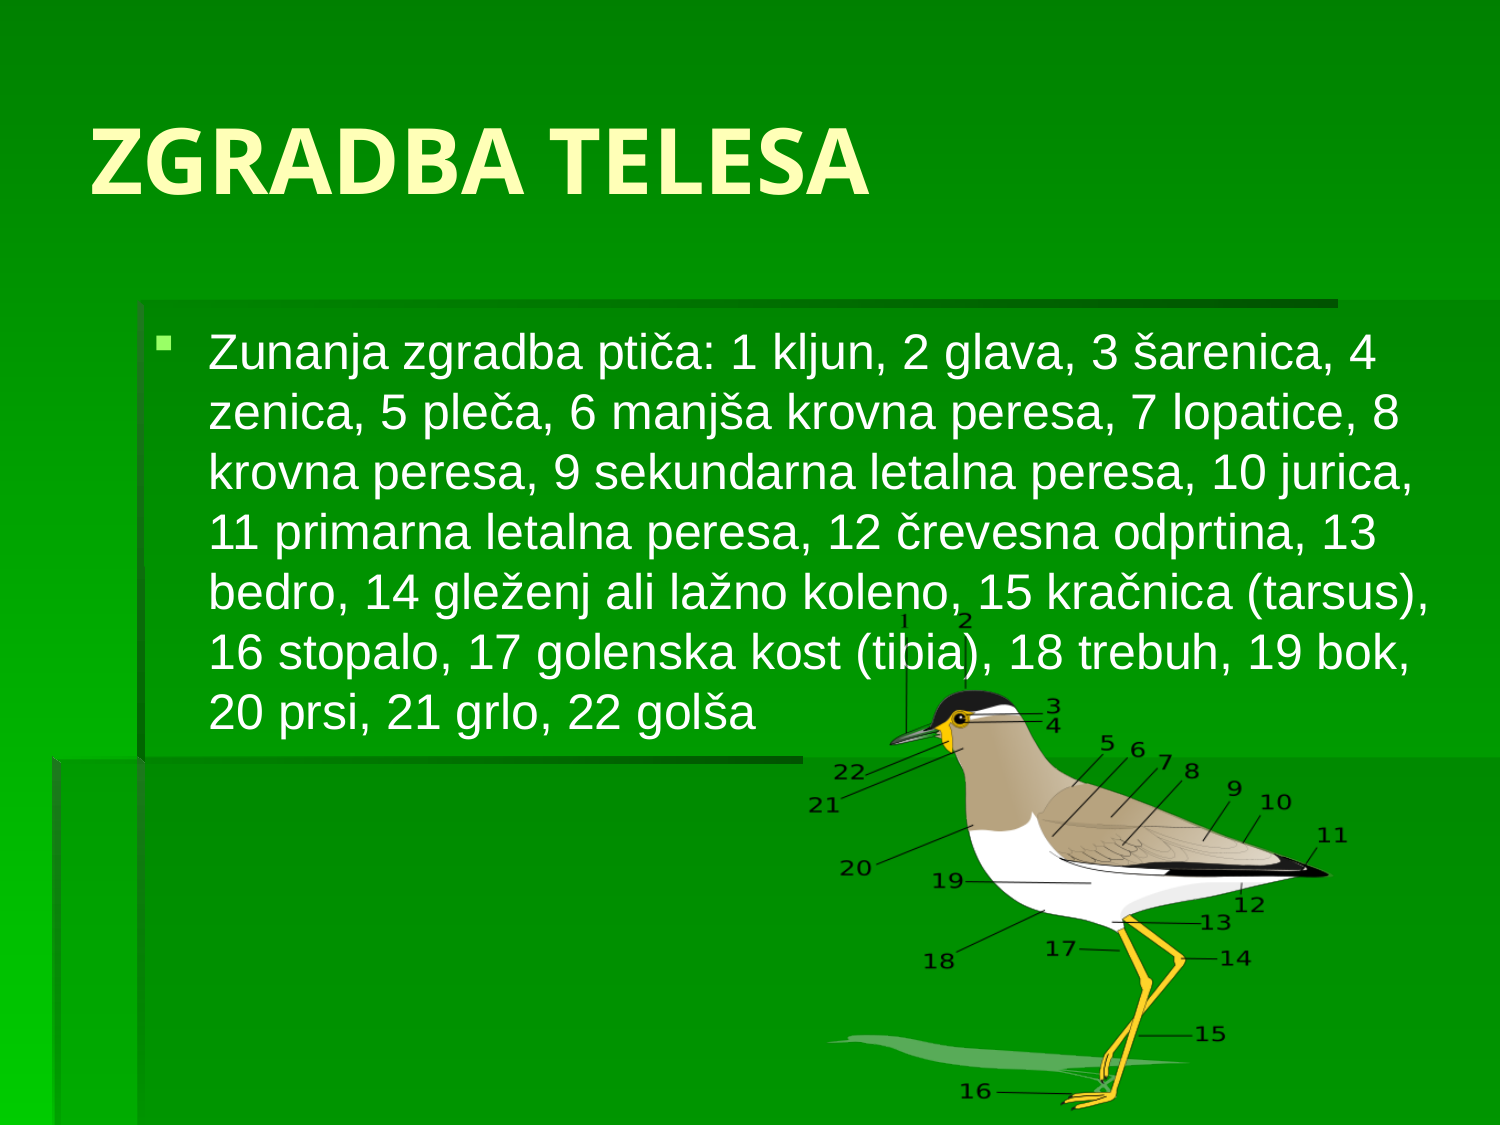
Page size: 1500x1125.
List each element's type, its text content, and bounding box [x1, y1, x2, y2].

title ZGRADBA TELESA [75, 40, 1451, 275]
list Zunanja zgradba ptiča: 1 kljun, 2 glava, 3 šarenica, 4 zenica, 5 pleča, 6 manjša krovna peresa, 7 lopatice, 8 krovna peresa, 9 sekundarna letalna peresa, 10 jurica, 11 primarna letalna peresa, 12 črevesna odprtina, 13 bedro, 14 gleženj ali lažno koleno, 15 kračnica (tarsus), 16 stopalo, 17 golenska kost (tibia), 18 trebuh, 19 bok, 20 prsi, 21 grlo, 22 golša [137, 312, 1451, 1000]
picture [761, 583, 1424, 1125]
